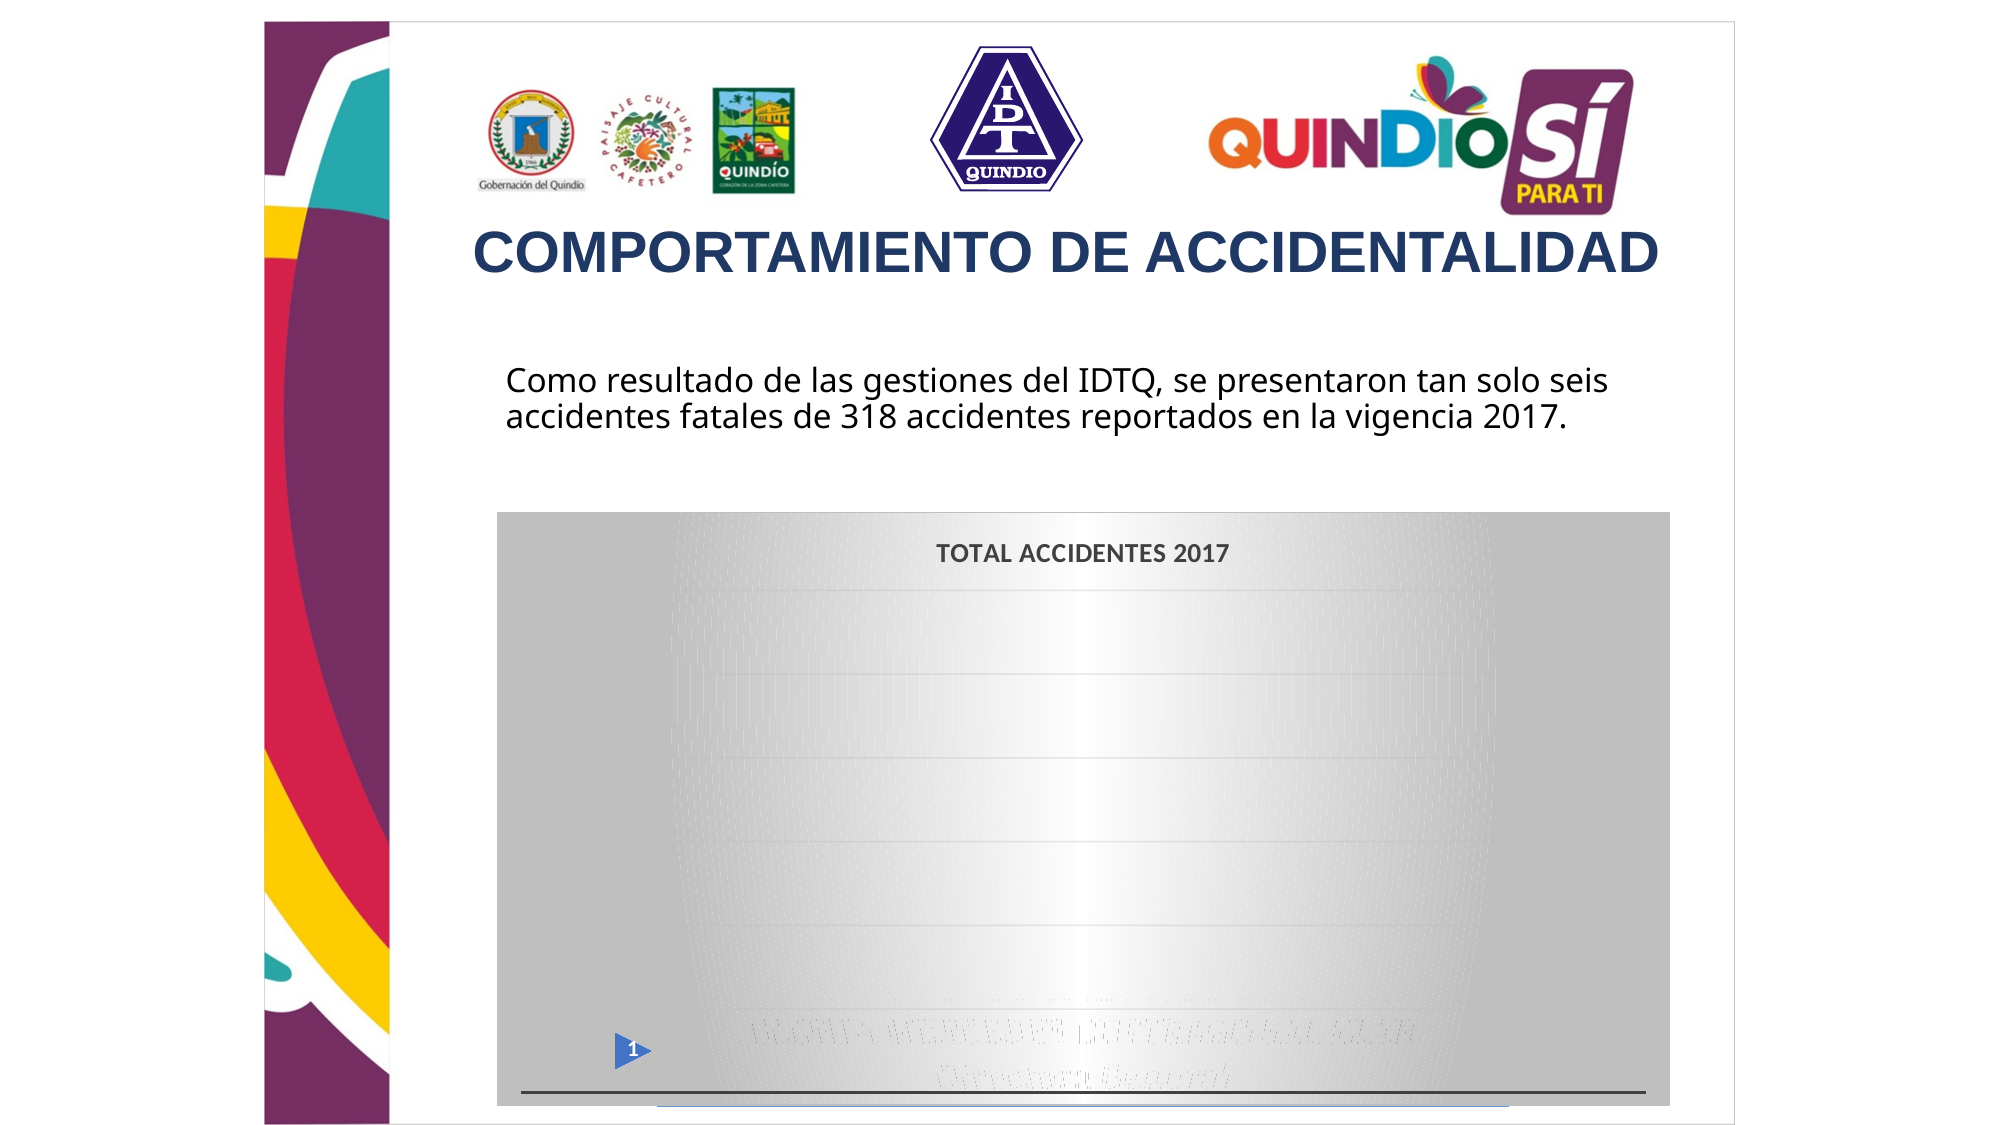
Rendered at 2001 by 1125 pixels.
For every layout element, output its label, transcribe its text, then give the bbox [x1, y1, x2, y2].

chart [496, 511, 1670, 1106]
title Como resultado de las gestiones del IDTQ, se presentaron tan solo seis accidentes fatales de 318 accidentes reportados en la vigencia 2017. [490, 351, 1676, 509]
picture [264, 21, 1735, 1125]
text_box COMPORTAMIENTO DE ACCIDENTALIDAD [421, 214, 1712, 351]
